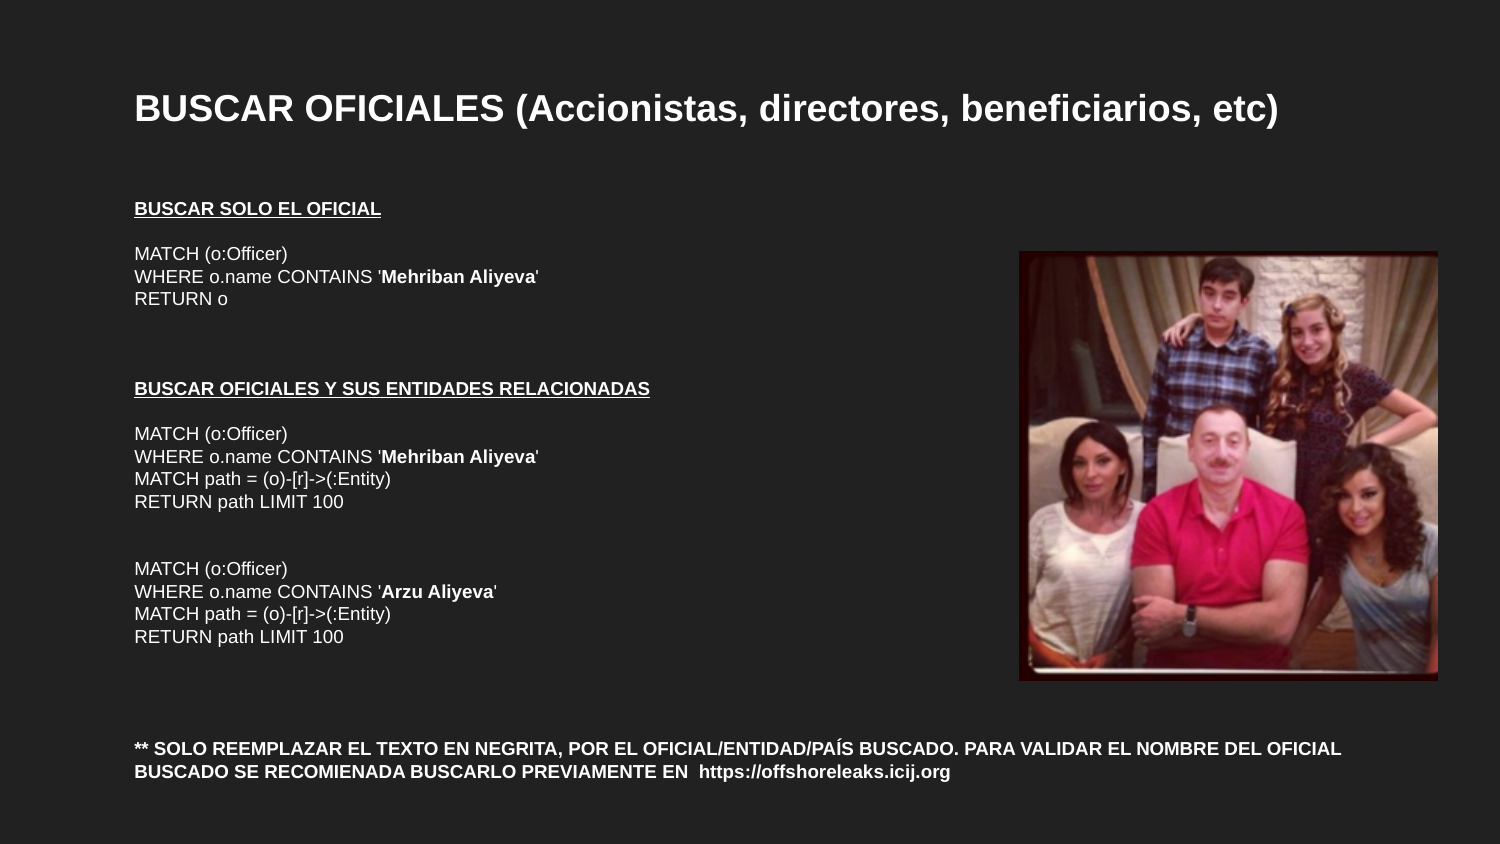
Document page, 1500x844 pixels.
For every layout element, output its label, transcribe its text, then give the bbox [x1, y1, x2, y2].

picture [1019, 251, 1438, 681]
text_box BUSCAR OFICIALES (Accionistas, directores, beneficiarios, etc) BUSCAR SOLO EL OFICIAL MATCH (o:Officer) WHERE o.name CONTAINS 'Mehriban Aliyeva' RETURN o BUSCAR OFICIALES Y SUS ENTIDADES RELACIONADAS MATCH (o:Officer) WHERE o.name CONTAINS 'Mehriban Aliyeva' MATCH path = (o)-[r]->(:Entity) RETURN path LIMIT 100 MATCH (o:Officer) WHERE o.name CONTAINS 'Arzu Aliyeva' MATCH path = (o)-[r]->(:Entity) RETURN path LIMIT 100 ** SOLO REEMPLAZAR EL TEXTO EN NEGRITA, POR EL OFICIAL/ENTIDAD/PAÍS BUSCADO. PARA VALIDAR EL NOMBRE DEL OFICIAL BUSCADO SE RECOMIENADA BUSCARLO PREVIAMENTE EN https://offshoreleaks.icij.org [119, 70, 1450, 773]
